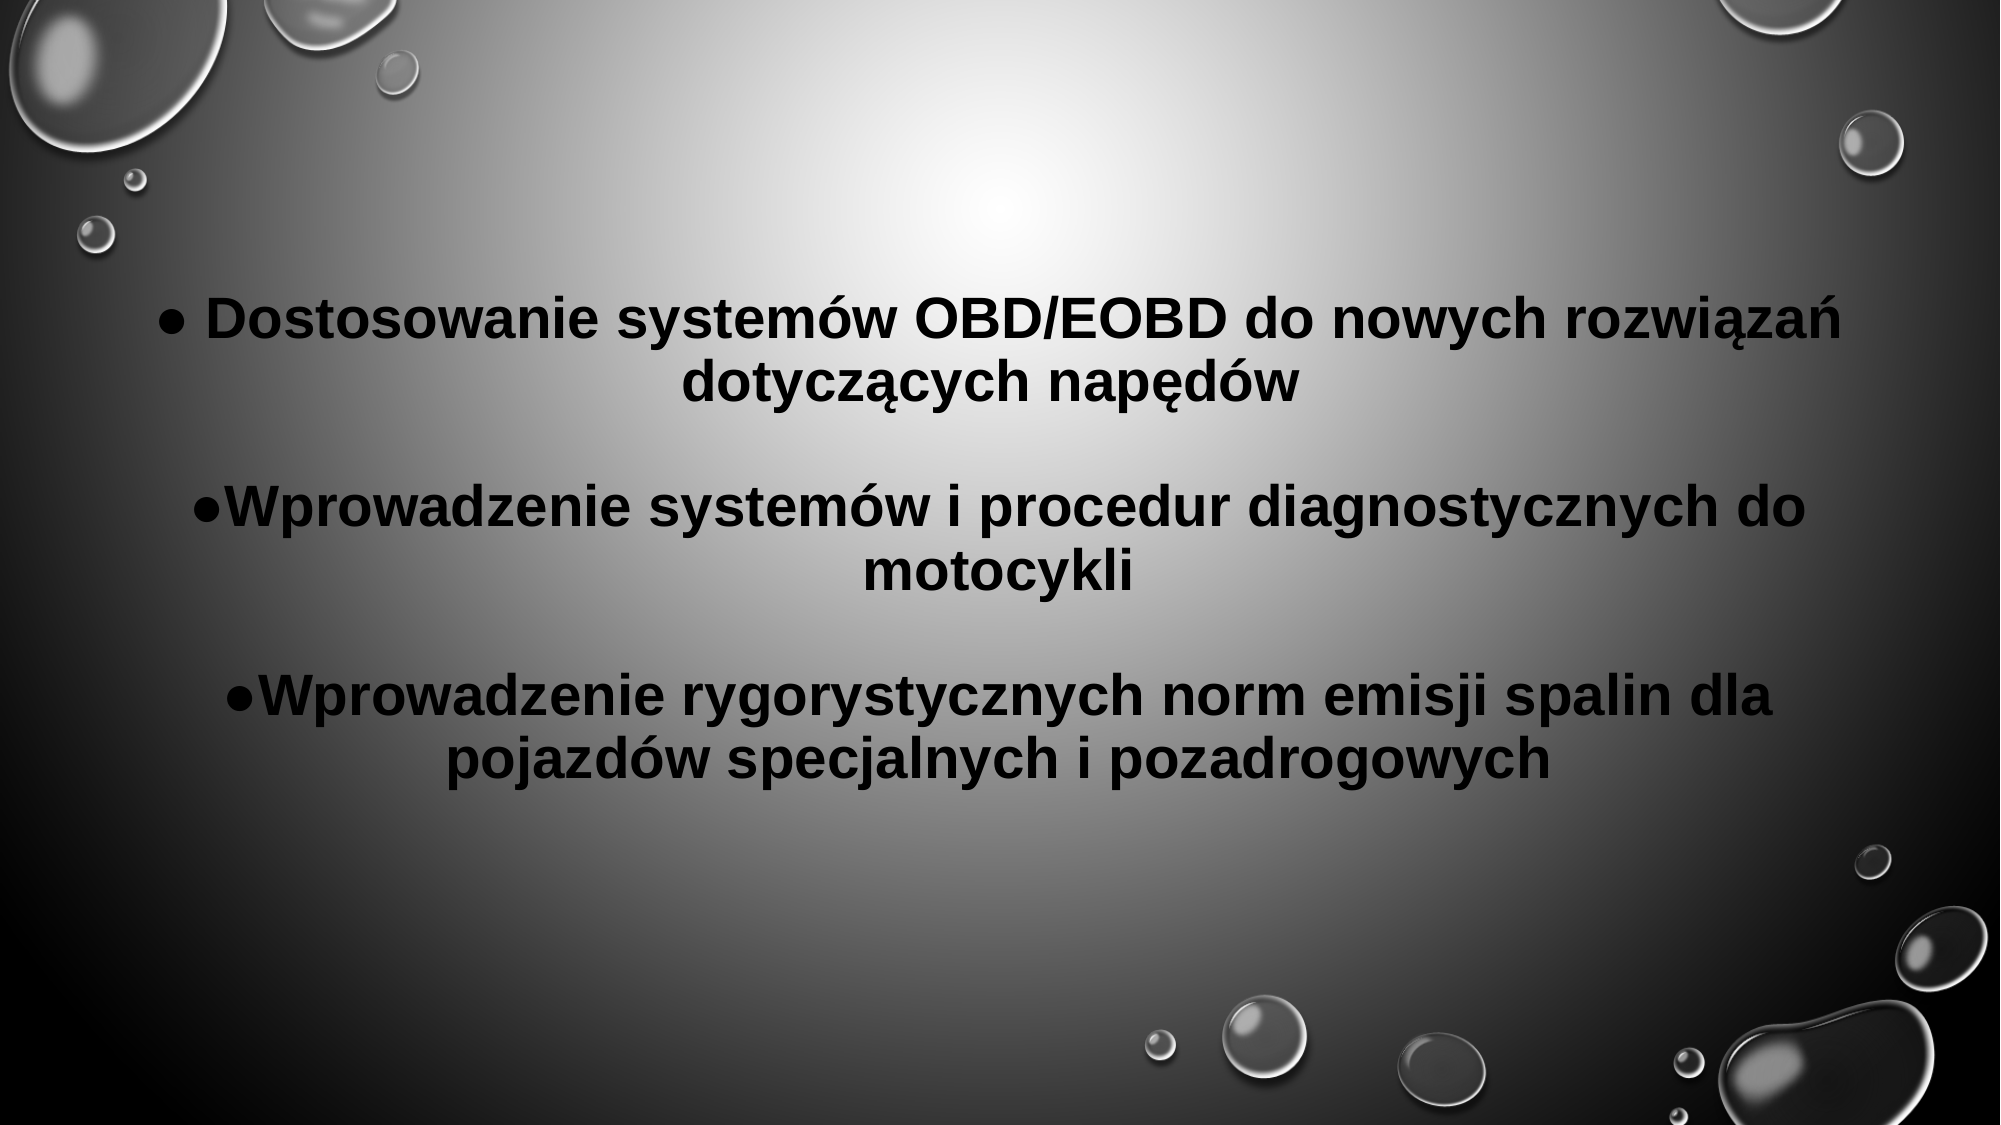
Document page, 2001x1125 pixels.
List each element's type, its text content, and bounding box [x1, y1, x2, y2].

text_box [168, 564, 1944, 999]
title ● Dostosowanie systemów OBD/EOBD do nowych rozwiązań dotyczących napędów ●Wprowadzenie systemów i procedur diagnostycznych do motocykli ●Wprowadzenie rygorystycznych norm emisji spalin dla pojazdów specjalnych i pozadrogowych [30, 60, 1862, 818]
